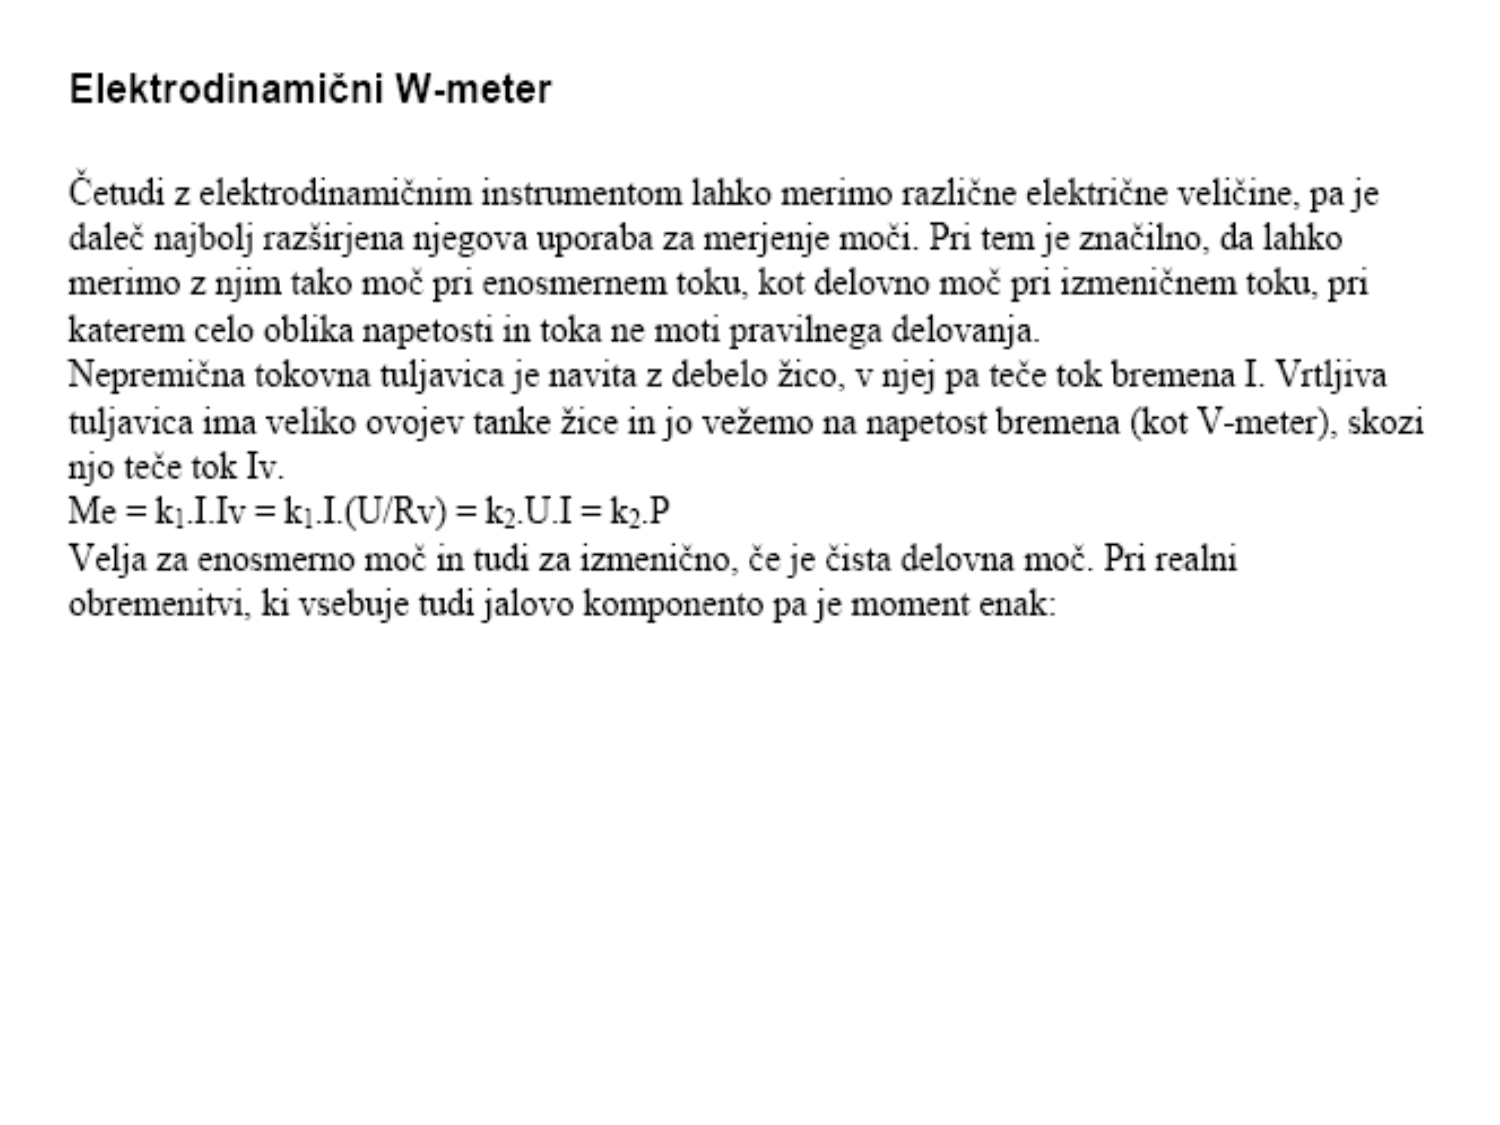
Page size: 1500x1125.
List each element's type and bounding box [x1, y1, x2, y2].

picture [41, 31, 1459, 669]
